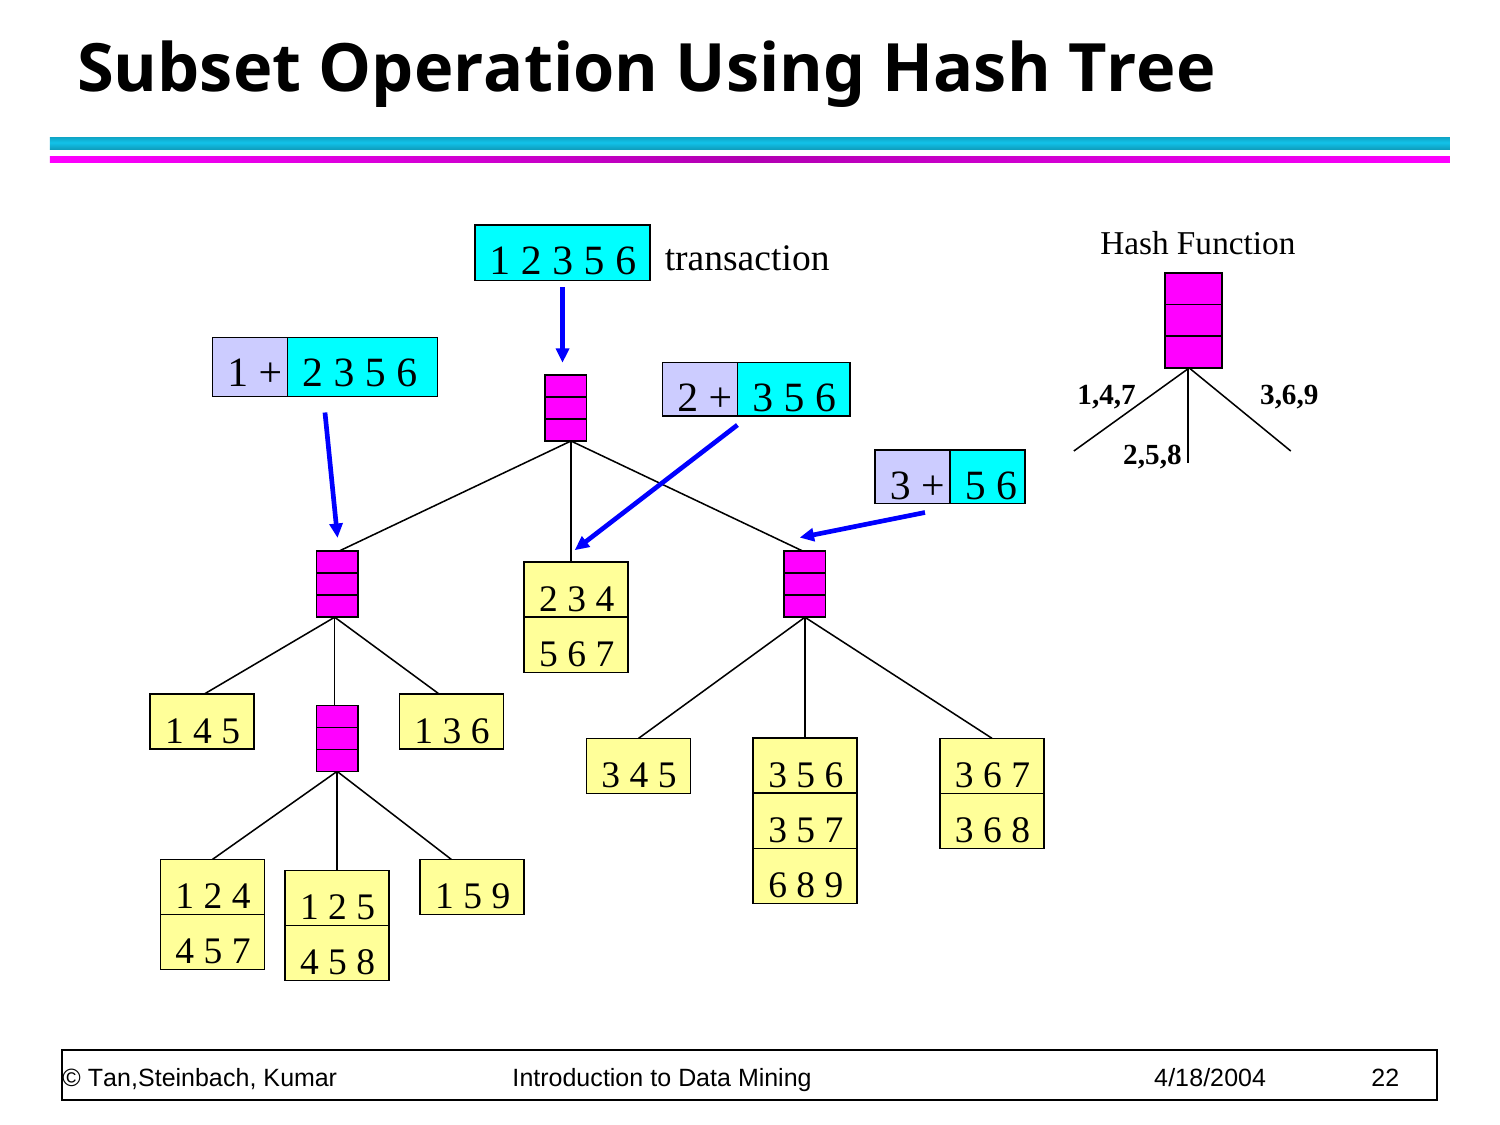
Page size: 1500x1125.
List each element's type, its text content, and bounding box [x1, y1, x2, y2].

text_box [784, 574, 826, 594]
text_box 1,4,7 [1062, 367, 1151, 419]
text_box 3 5 7 [753, 797, 859, 852]
text_box [285, 925, 390, 929]
text_box [316, 551, 358, 572]
text_box [524, 617, 629, 621]
text_box [316, 750, 358, 772]
text_box 1 2 4 [160, 863, 266, 918]
text_box 3 5 6 [753, 742, 859, 797]
text_box Hash Function [1085, 213, 1311, 269]
text_box [940, 793, 1044, 797]
text_box [399, 694, 504, 698]
text_box 2 3 4 [524, 565, 630, 621]
text_box [752, 738, 857, 904]
text_box [784, 551, 826, 572]
text_box [586, 738, 691, 742]
text_box 5 6 7 [524, 621, 630, 682]
text_box 3 + [875, 450, 960, 516]
text_box 4 5 8 [285, 929, 391, 990]
text_box [160, 859, 265, 863]
title Subset Operation Using Hash Tree [62, 22, 1421, 113]
text_box 2 + [662, 362, 748, 428]
text_box [544, 375, 587, 442]
text_box 1 5 9 [420, 863, 526, 924]
text_box 1 + [212, 337, 287, 403]
text_box [784, 596, 826, 618]
text_box 3 6 8 [940, 797, 1046, 858]
text_box [316, 574, 358, 594]
text_box [420, 859, 525, 863]
text_box [940, 738, 1044, 742]
text_box 1 2 5 [285, 874, 391, 929]
text_box 3 5 6 [748, 362, 852, 428]
text_box 1 3 6 [399, 698, 505, 759]
text_box 3 4 5 [586, 742, 692, 803]
text_box 2 3 5 6 [287, 337, 433, 403]
text_box 2,5,8 [1108, 427, 1197, 478]
text_box transaction [650, 224, 845, 286]
text_box 6 8 9 [753, 852, 859, 913]
text_box 4 5 7 [160, 918, 266, 980]
text_box 3 6 7 [940, 742, 1046, 797]
text_box 3,6,9 [1245, 367, 1334, 419]
text_box 1 2 3 5 6 [474, 224, 652, 291]
text_box [316, 728, 358, 749]
text_box 5 6 [960, 450, 1033, 516]
text_box 1 4 5 [150, 698, 256, 759]
text_box [285, 870, 390, 874]
text_box [160, 914, 265, 918]
text_box [316, 705, 358, 727]
text_box [433, 337, 438, 397]
text_box [150, 694, 254, 698]
text_box [1165, 272, 1223, 368]
text_box [316, 596, 358, 618]
text_box 1,4,7 [1122, 398, 1151, 419]
